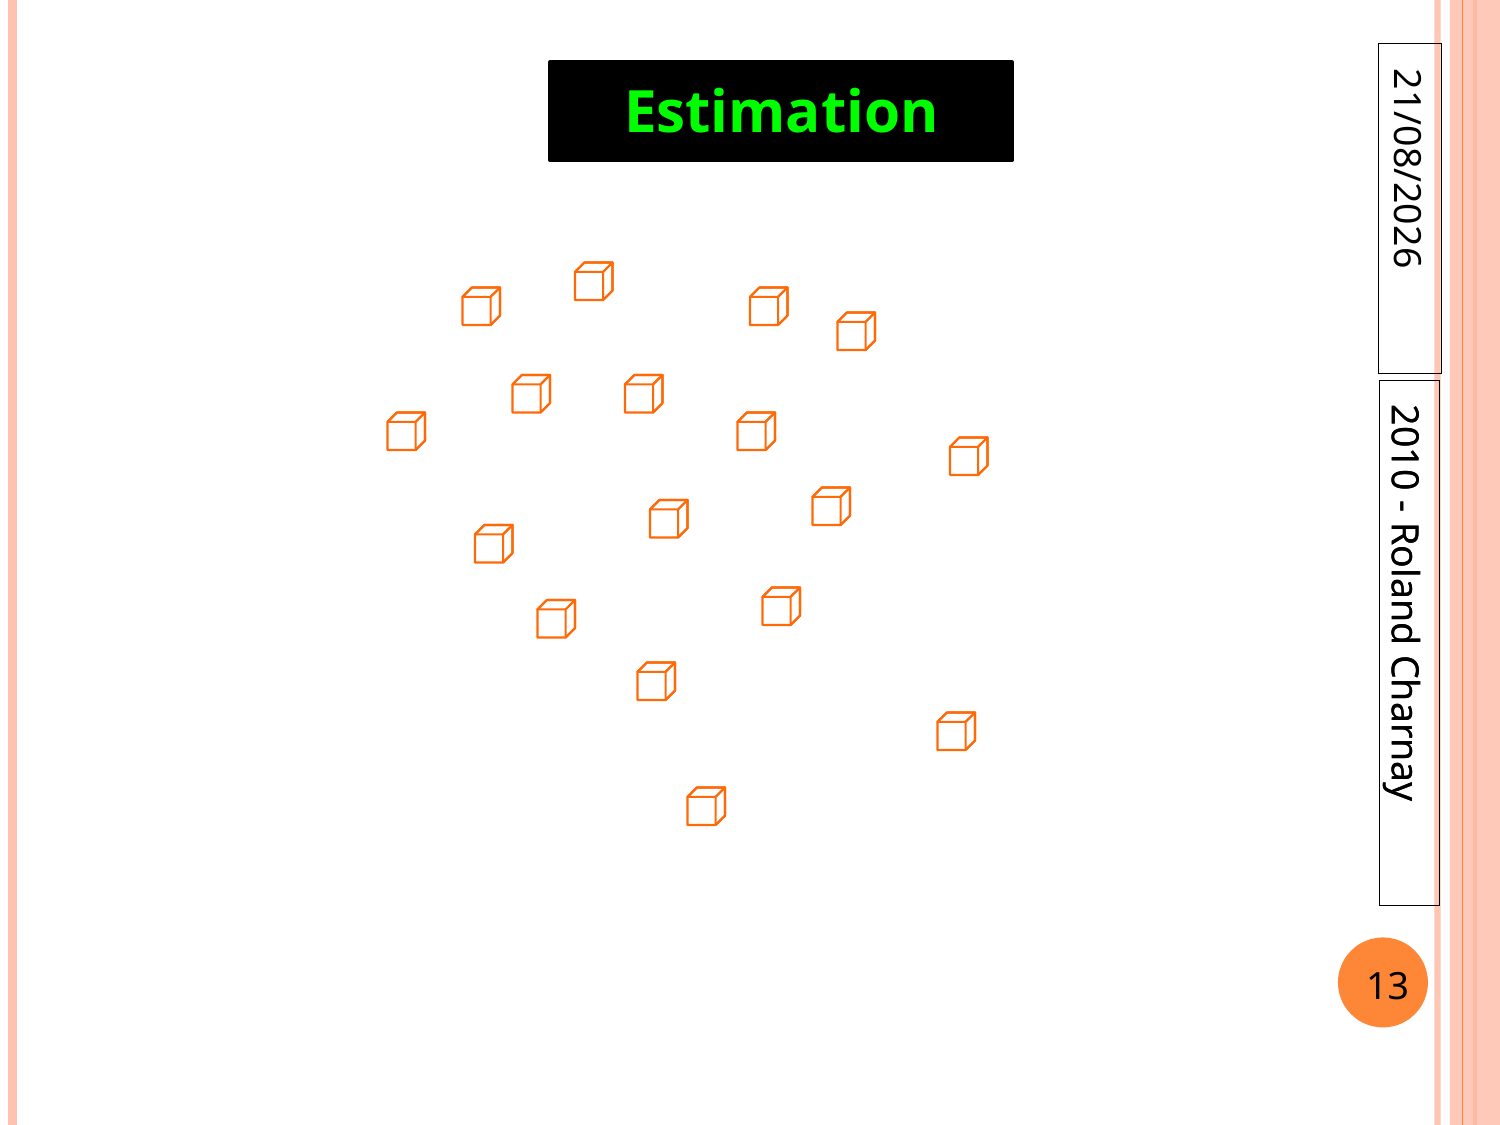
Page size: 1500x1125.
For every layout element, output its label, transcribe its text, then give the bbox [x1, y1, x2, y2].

text_box <numéro> [1351, 952, 1452, 1038]
footer 2010 - Roland Charnay [1379, 380, 1440, 906]
text_box Estimation [549, 62, 1013, 160]
